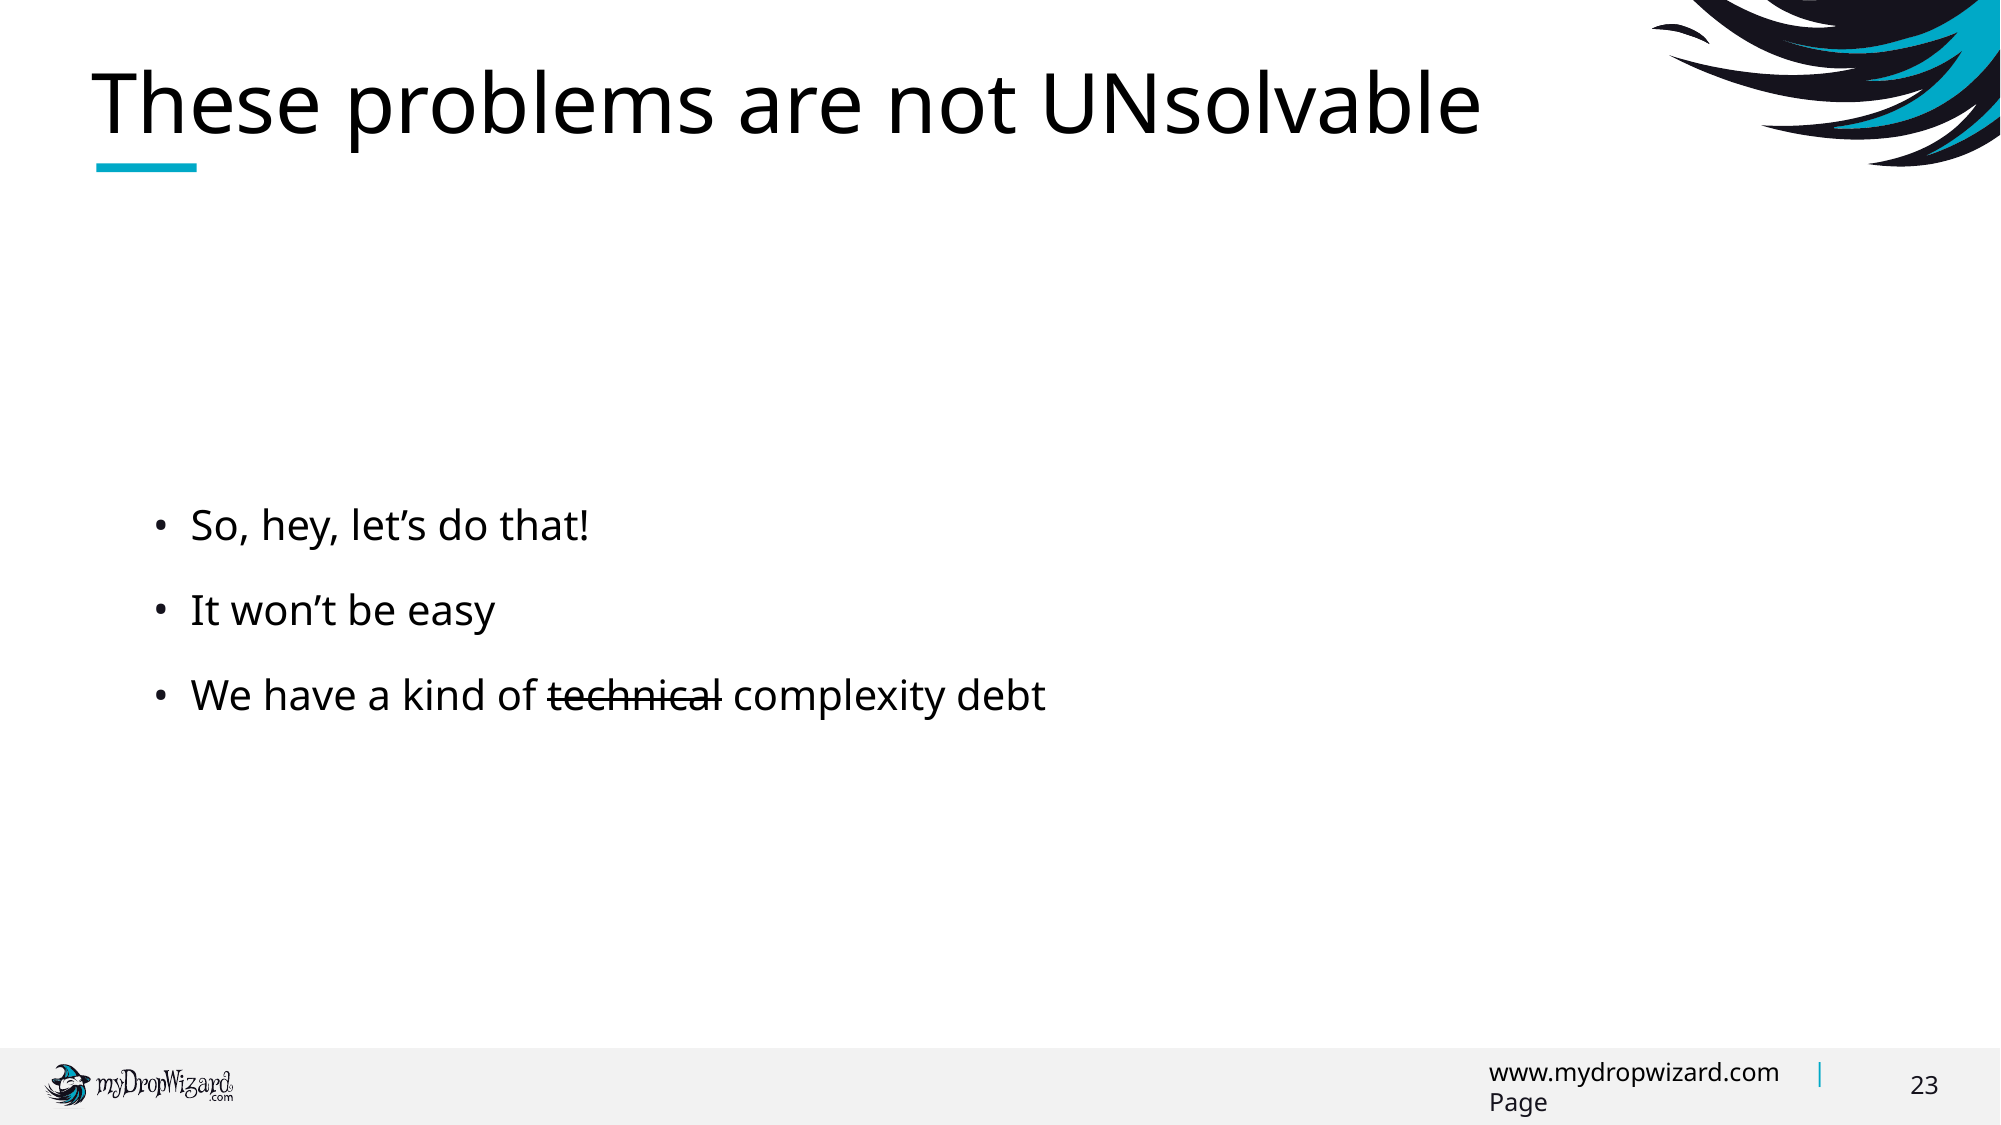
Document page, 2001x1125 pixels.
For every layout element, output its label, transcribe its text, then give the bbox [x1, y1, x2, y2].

title These problems are not UNsolvable [76, 47, 1863, 166]
slide_number <number> [1895, 1057, 1969, 1117]
list So, hey, let’s do that! It won’t be easy We have a kind of technical complexity debt [138, 194, 1864, 1014]
